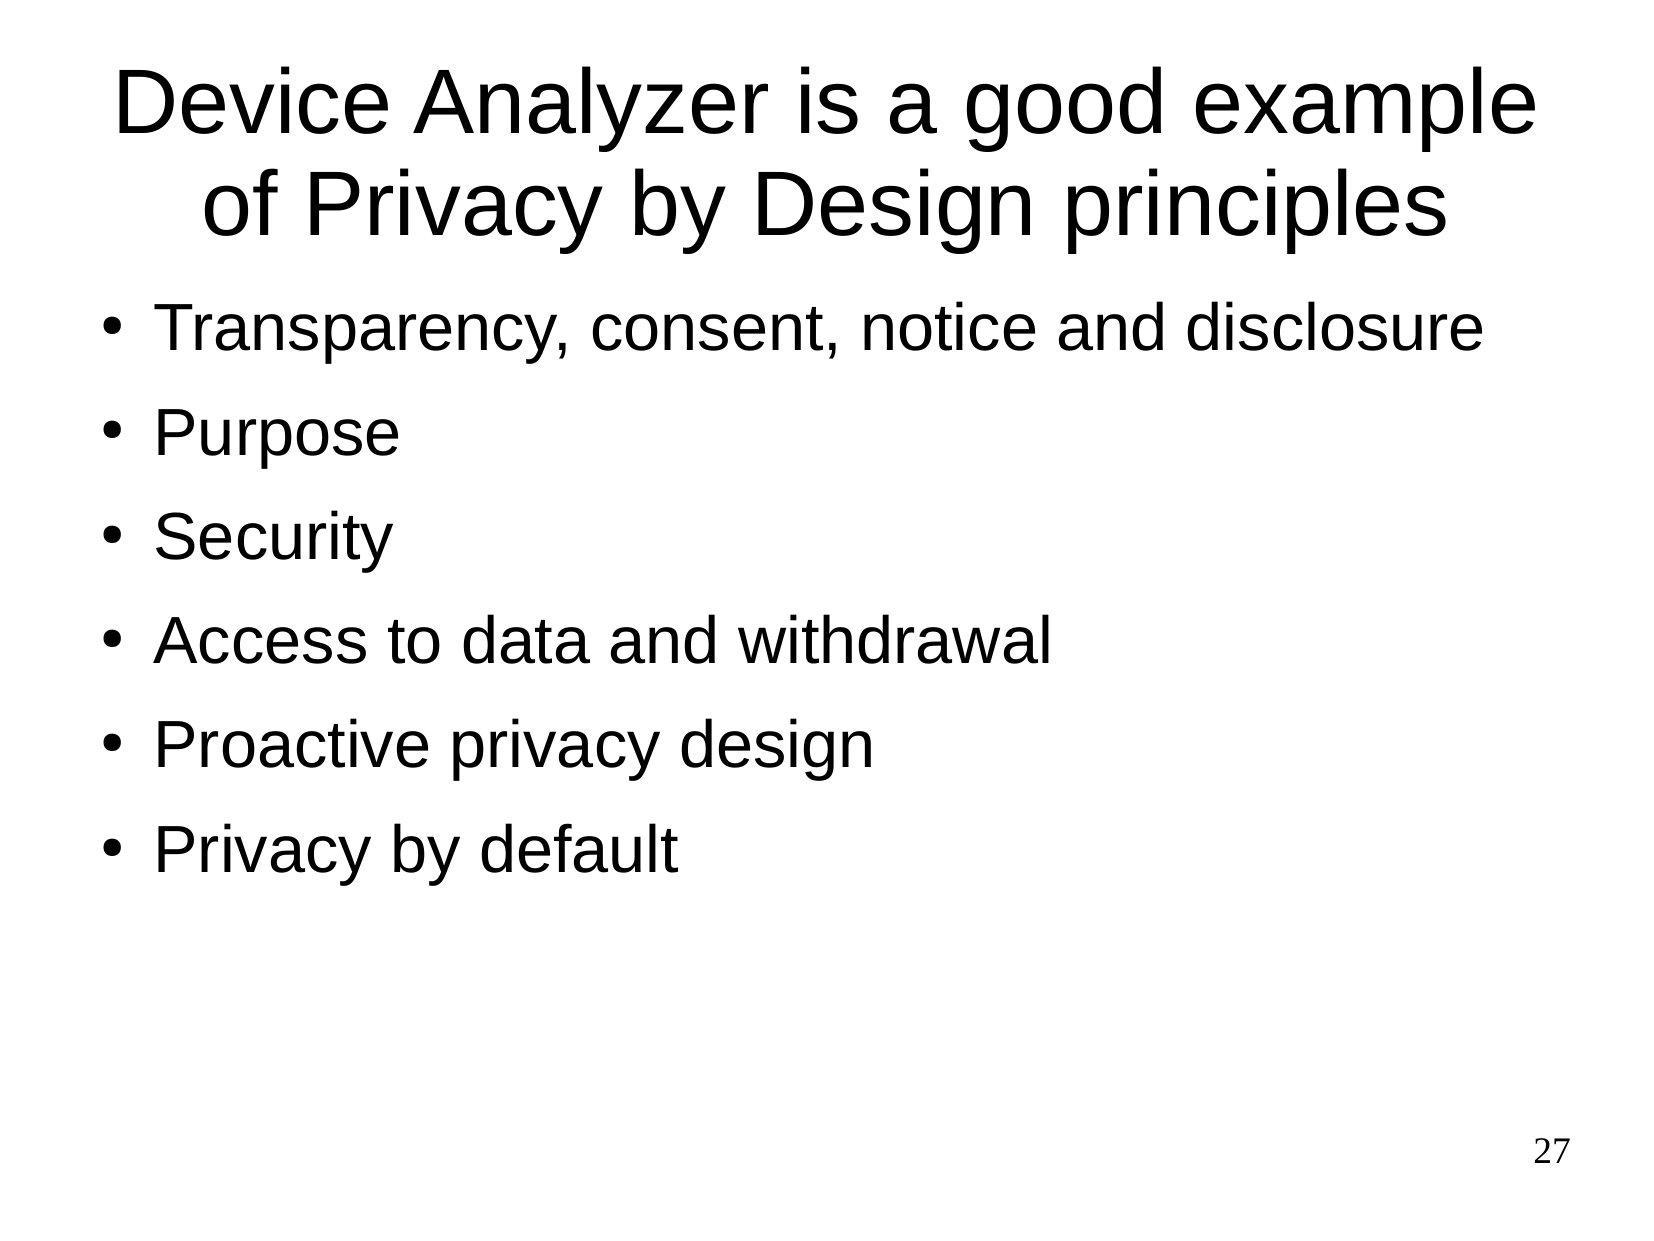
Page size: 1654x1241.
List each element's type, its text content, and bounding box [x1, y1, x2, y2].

list Transparency, consent, notice and disclosure Purpose Security Access to data and withdrawal Proactive privacy design Privacy by default [82, 290, 1571, 1109]
title Device Analyzer is a good example of Privacy by Design principles [82, 49, 1571, 257]
